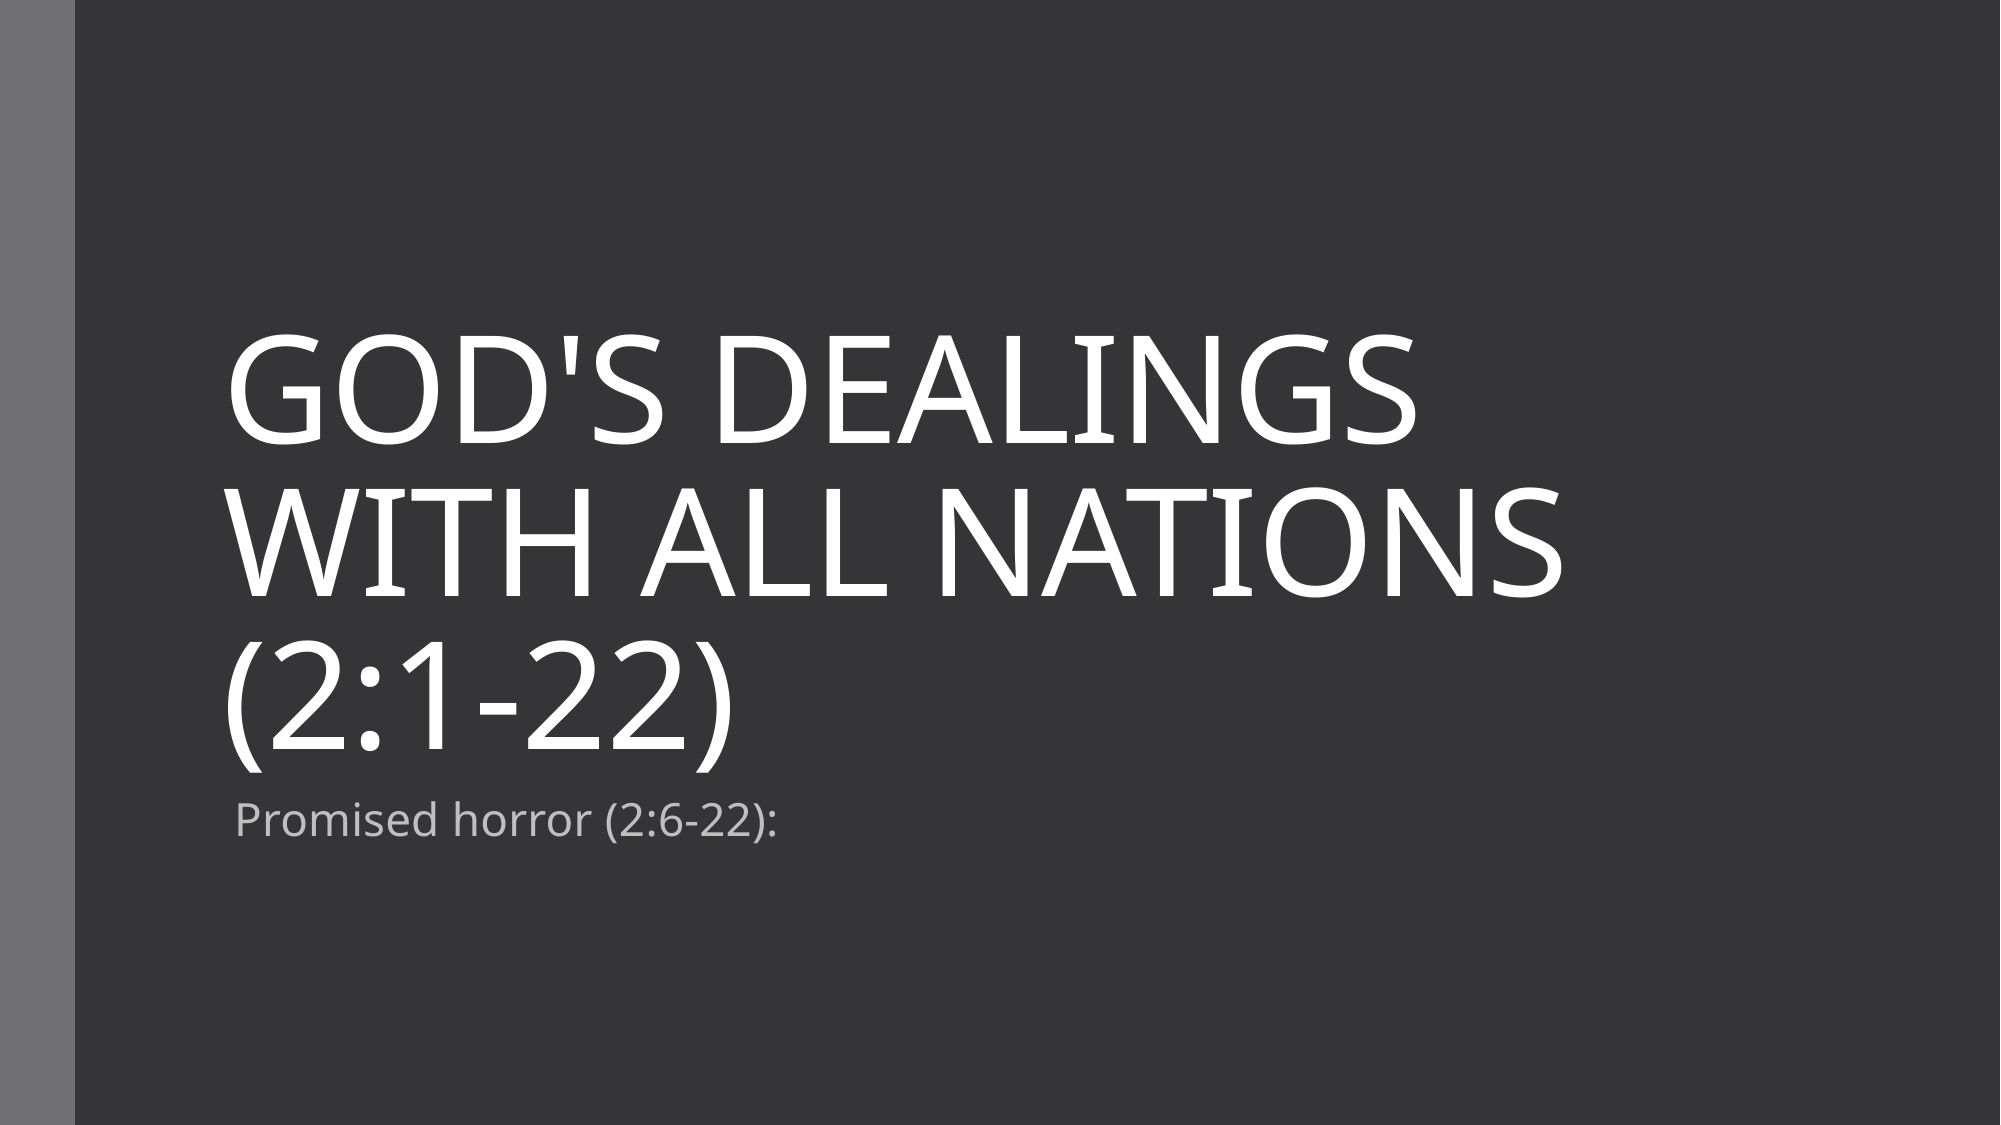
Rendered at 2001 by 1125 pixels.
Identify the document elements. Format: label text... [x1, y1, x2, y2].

title GOD'S DEALINGS WITH ALL NATIONS (2:1-22) [206, 124, 1752, 787]
subtitle Promised horror (2:6-22): [206, 787, 1752, 1066]
